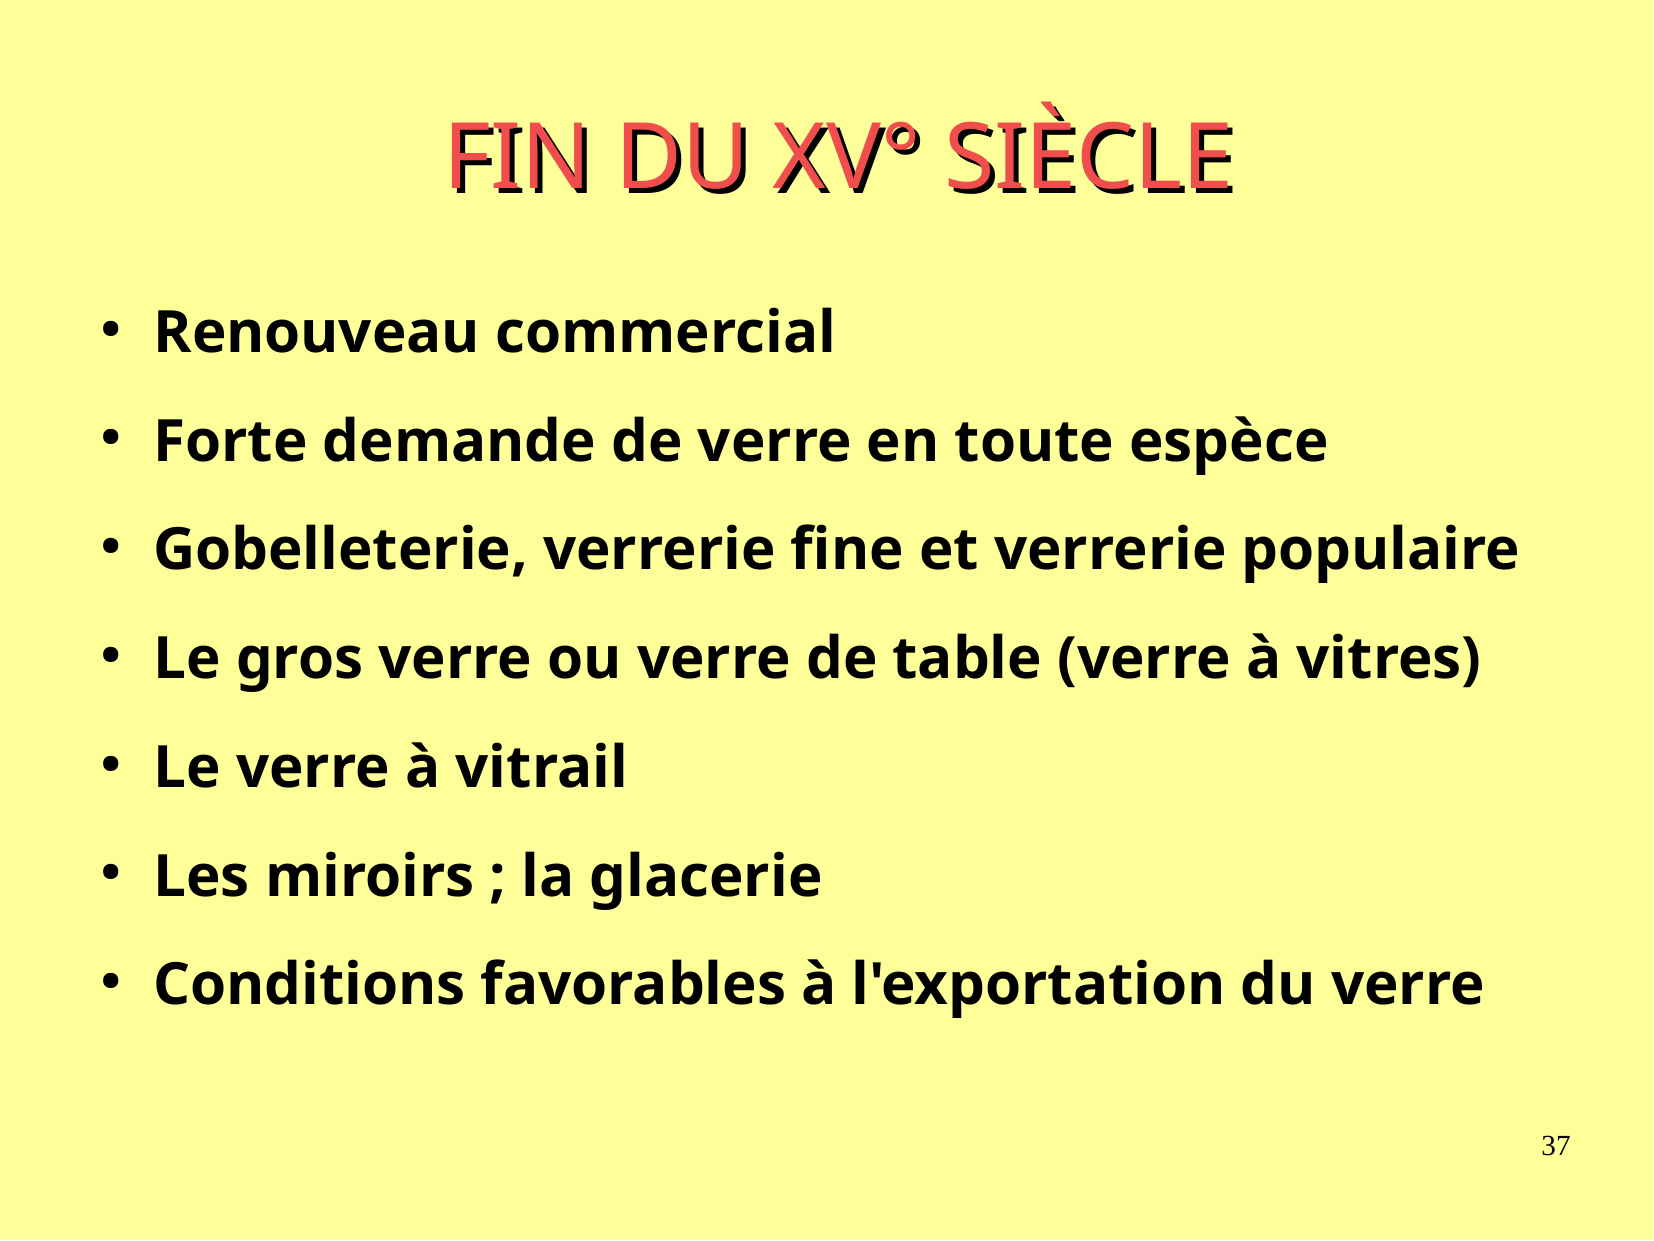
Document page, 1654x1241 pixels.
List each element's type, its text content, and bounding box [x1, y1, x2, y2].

list Renouveau commercial Forte demande de verre en toute espèce Gobelleterie, verrerie fine et verrerie populaire Le gros verre ou verre de table (verre à vitres) Le verre à vitrail Les miroirs ; la glacerie Conditions favorables à l'exportation du verre [82, 290, 1571, 1223]
title FIN DU XV° SIÈCLE [82, 49, 1571, 257]
